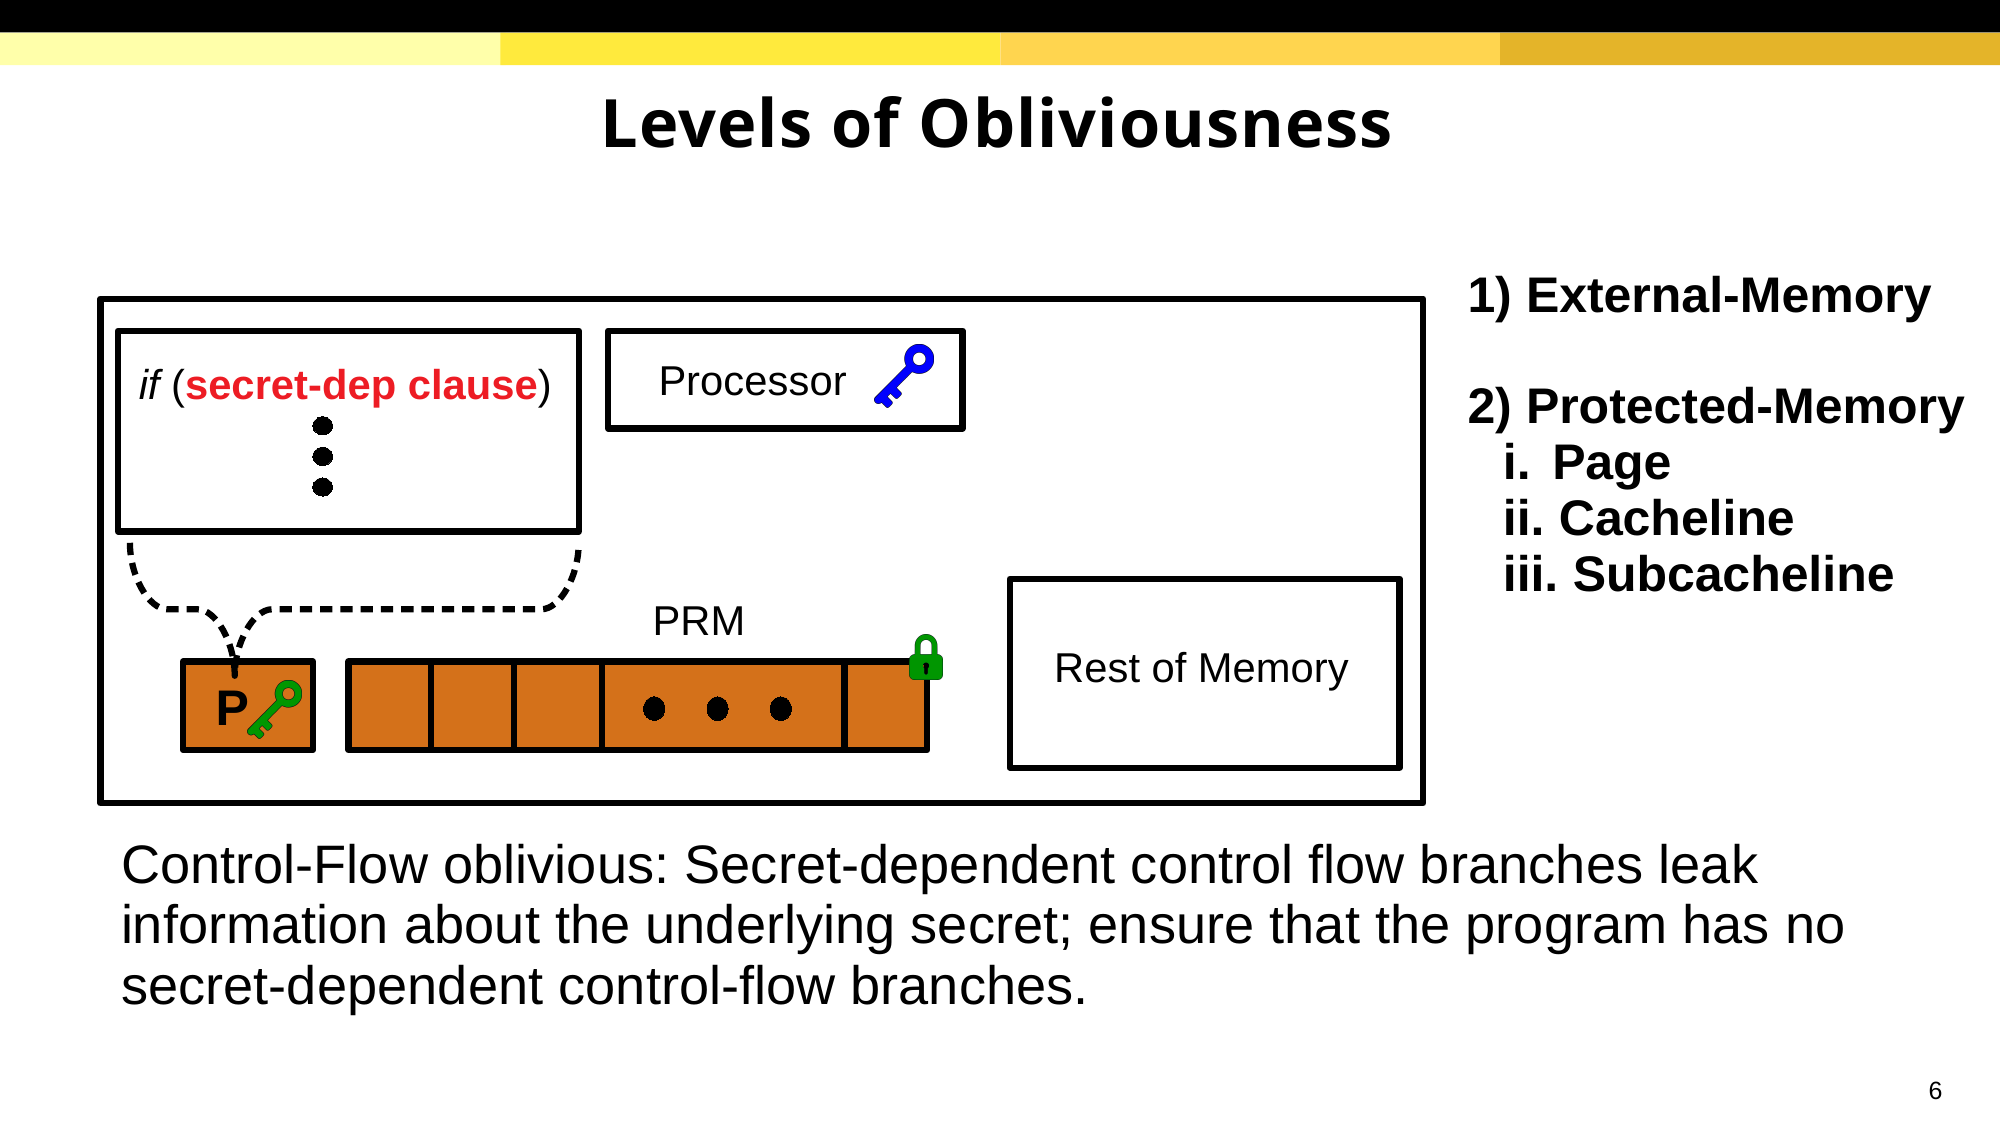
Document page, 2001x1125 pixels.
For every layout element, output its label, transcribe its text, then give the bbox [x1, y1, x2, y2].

title Levels of Obliviousness [48, 53, 1947, 201]
text_box Control-Flow oblivious: Secret-dependent control flow branches leak information about the underlying secret; ensure that the program has no secret-dependent control-flow branches. [106, 826, 1878, 1024]
text_box PRM [637, 590, 761, 652]
text_box P [200, 673, 264, 744]
picture [247, 680, 302, 739]
text_box Processor [643, 350, 880, 417]
text_box External-Memory Protected-Memory Page Cacheline Subcacheline [1452, 259, 1985, 610]
text_box Rest of Memory [1039, 637, 1364, 700]
text_box 6 [1913, 1069, 1958, 1113]
text_box if (secret-dep clause) [124, 354, 567, 416]
picture [874, 344, 934, 408]
text_box [100, 298, 1424, 804]
picture [909, 634, 943, 680]
